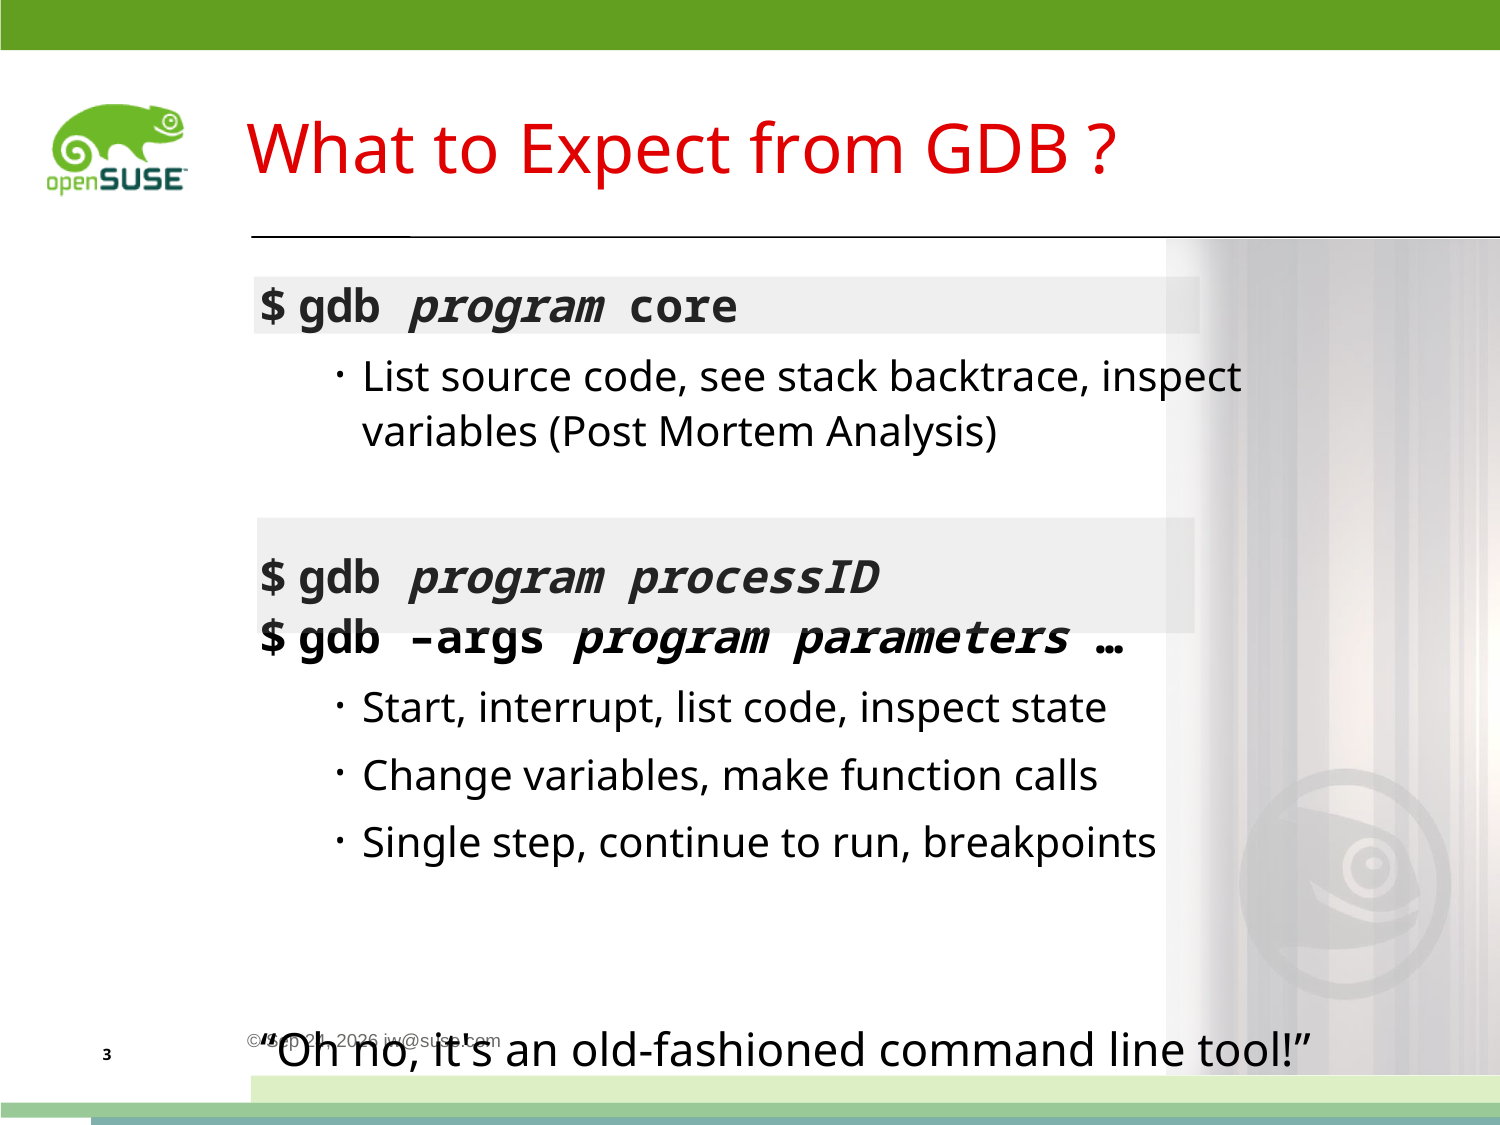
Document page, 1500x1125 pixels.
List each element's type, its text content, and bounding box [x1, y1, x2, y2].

text_box [257, 517, 1195, 634]
picture [47, 104, 188, 197]
title What to Expect from GDB ? [246, 60, 1409, 239]
picture [1166, 239, 1500, 1075]
list $ gdb program core List source code, see stack backtrace, inspect variables (Post Mortem Analysis) $ gdb program processID $ gdb –args program parameters … Start, interrupt, list code, inspect state Change variables, make function calls Single step, continue to run, breakpoints “Oh no, it's an old-fashioned command line tool!” [245, 267, 1429, 1008]
text_box [253, 276, 1200, 334]
picture [1166, 1044, 1178, 1051]
